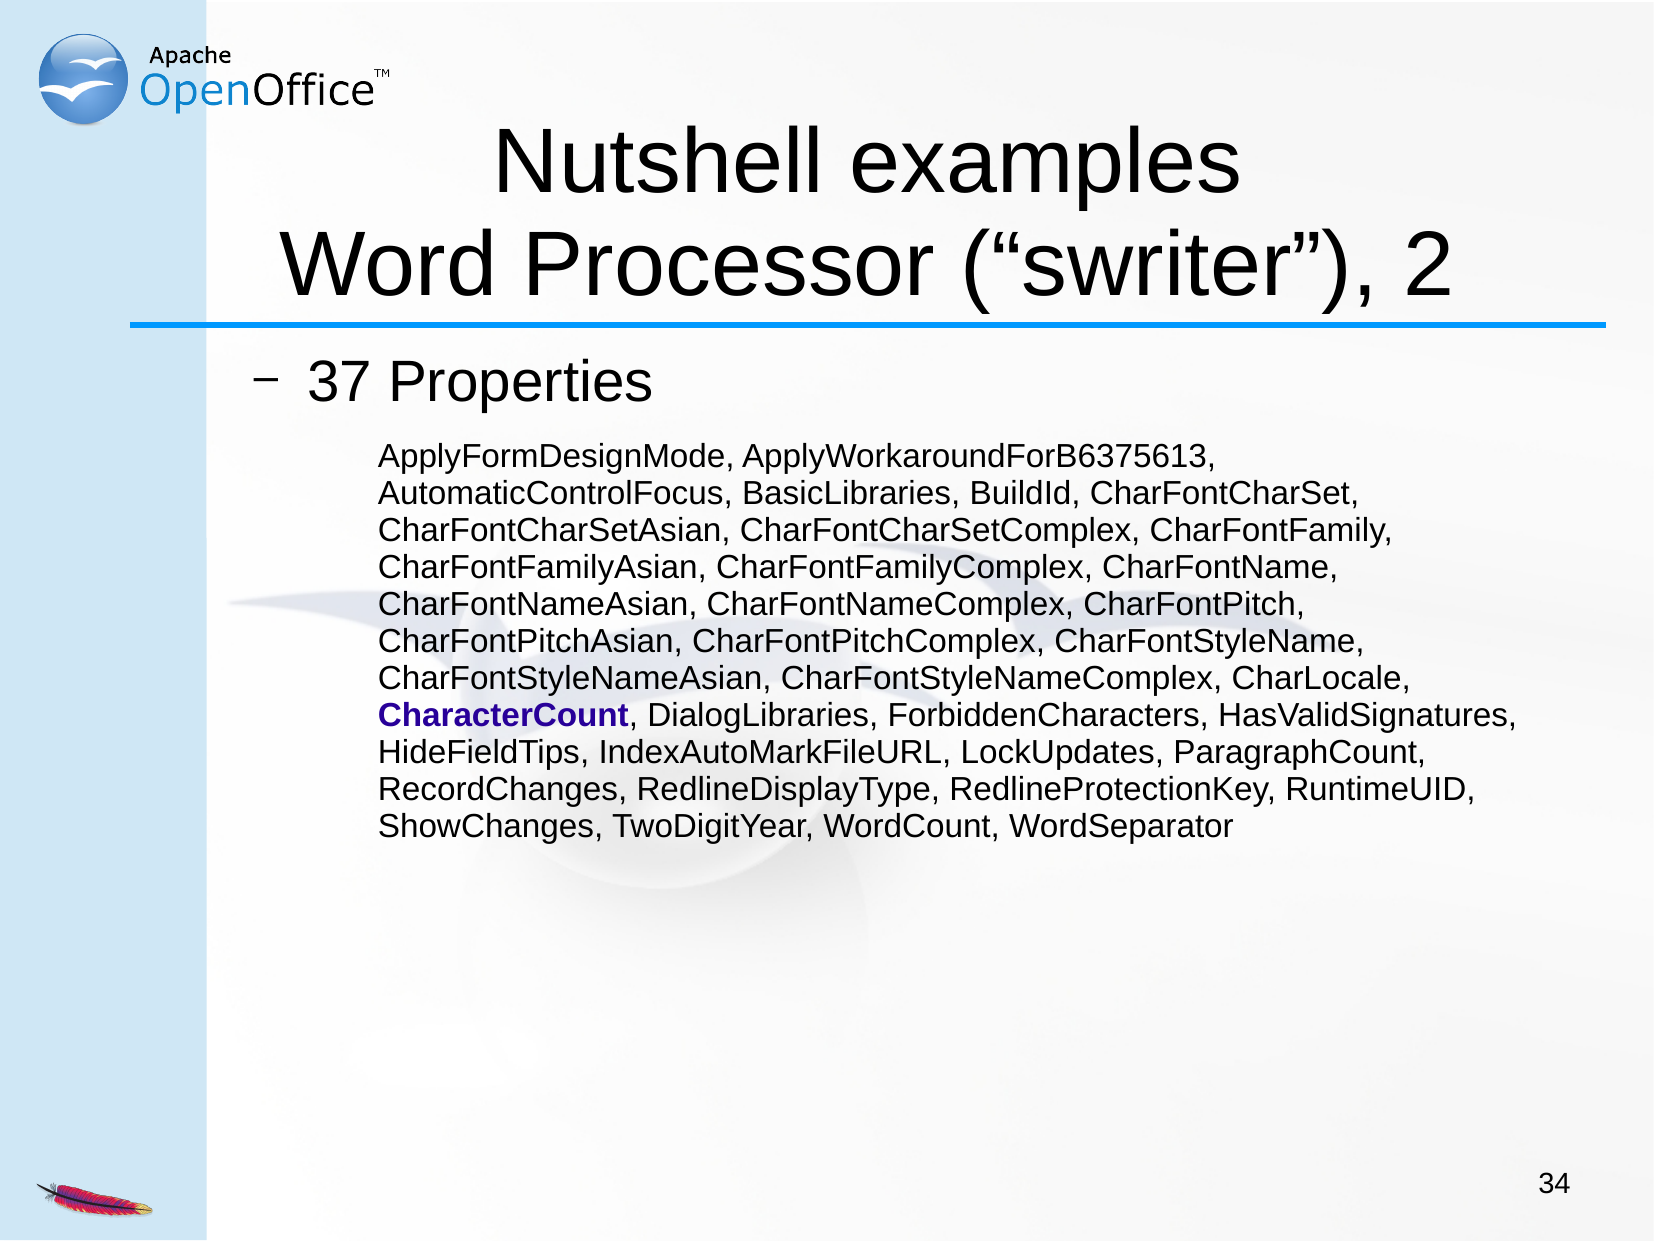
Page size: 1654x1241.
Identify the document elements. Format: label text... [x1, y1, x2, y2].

picture [35, 1181, 154, 1219]
list 37 Properties ApplyFormDesignMode, ApplyWorkaroundForB6375613, AutomaticControlFocus, BasicLibraries, BuildId, CharFontCharSet, CharFontCharSetAsian, CharFontCharSetComplex, CharFontFamily, CharFontFamilyAsian, CharFontFamilyComplex, CharFontName, CharFontNameAsian, CharFontNameComplex, CharFontPitch, CharFontPitchAsian, CharFontPitchComplex, CharFontStyleName, CharFontStyleNameAsian, CharFontStyleNameComplex, CharLocale, CharacterCount, DialogLibraries, ForbiddenCharacters, HasValidSignatures, HideFieldTips, IndexAutoMarkFileURL, LockUpdates, ParagraphCount, RecordChanges, RedlineDisplayType, RedlineProtectionKey, RuntimeUID, ShowChanges, TwoDigitYear, WordCount, WordSeparator [165, 349, 1571, 1168]
title Nutshell examples Word Processor (“swriter”), 2 [165, 108, 1571, 316]
picture [35, 2, 1654, 1241]
